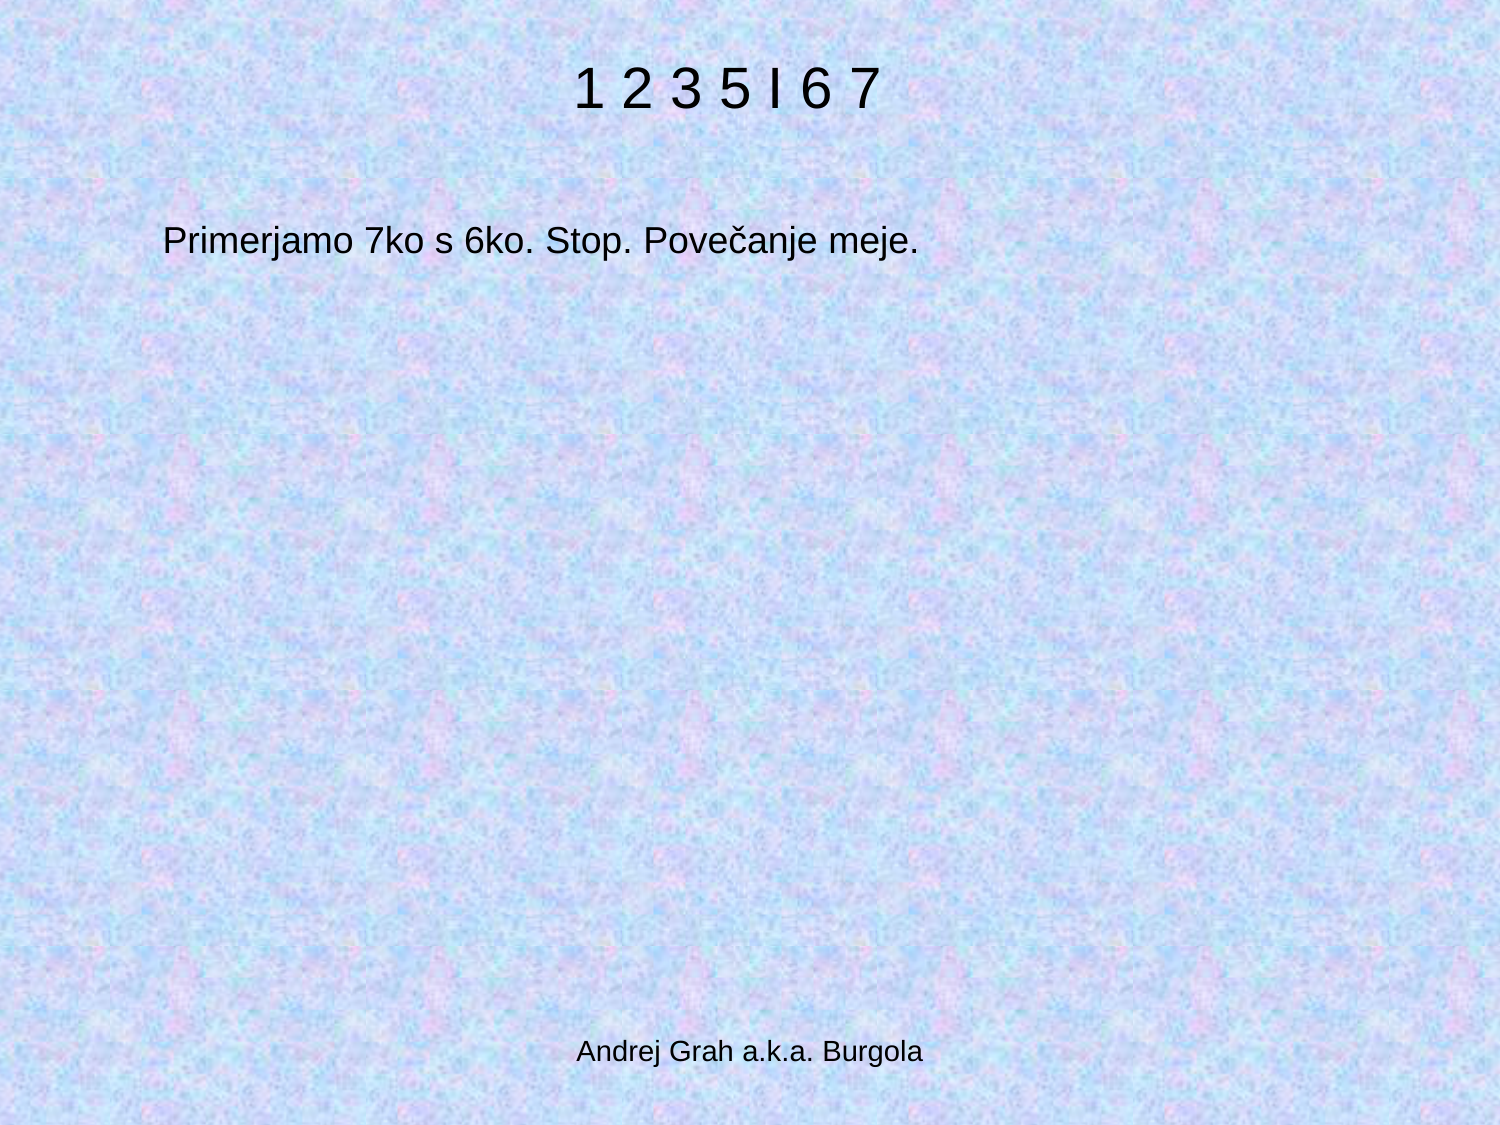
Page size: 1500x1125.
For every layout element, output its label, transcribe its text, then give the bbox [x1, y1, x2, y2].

text_box Primerjamo 7ko s 6ko. Stop. Povečanje meje. [147, 207, 1500, 269]
text_box 1 2 3 5 I 6 7 [265, 42, 1223, 129]
text_box Andrej Grah a.k.a. Burgola [512, 1024, 988, 1103]
picture [0, 0, 1500, 1125]
